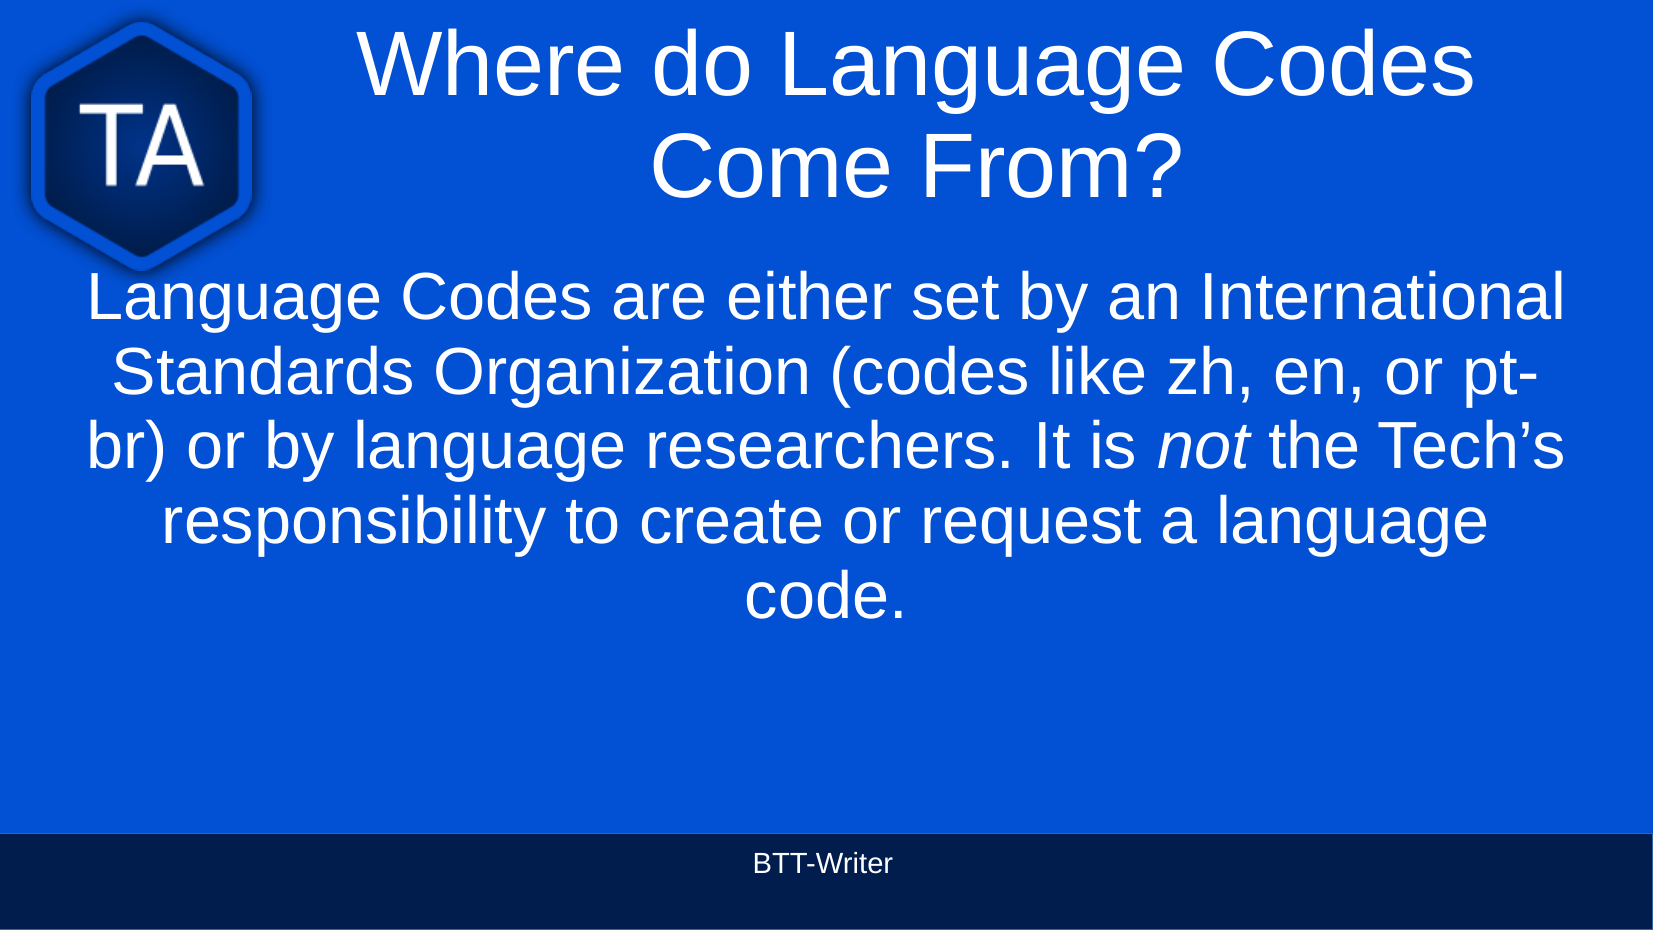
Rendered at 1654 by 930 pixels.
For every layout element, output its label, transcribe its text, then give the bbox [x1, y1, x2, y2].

list Language Codes are either set by an International Standards Organization (codes like zh, en, or pt-br) or by language researchers. It is not the Tech’s responsibility to create or request a language code. [82, 258, 1571, 757]
picture [31, 22, 252, 271]
title Where do Language Codes Come From? [263, 12, 1571, 218]
